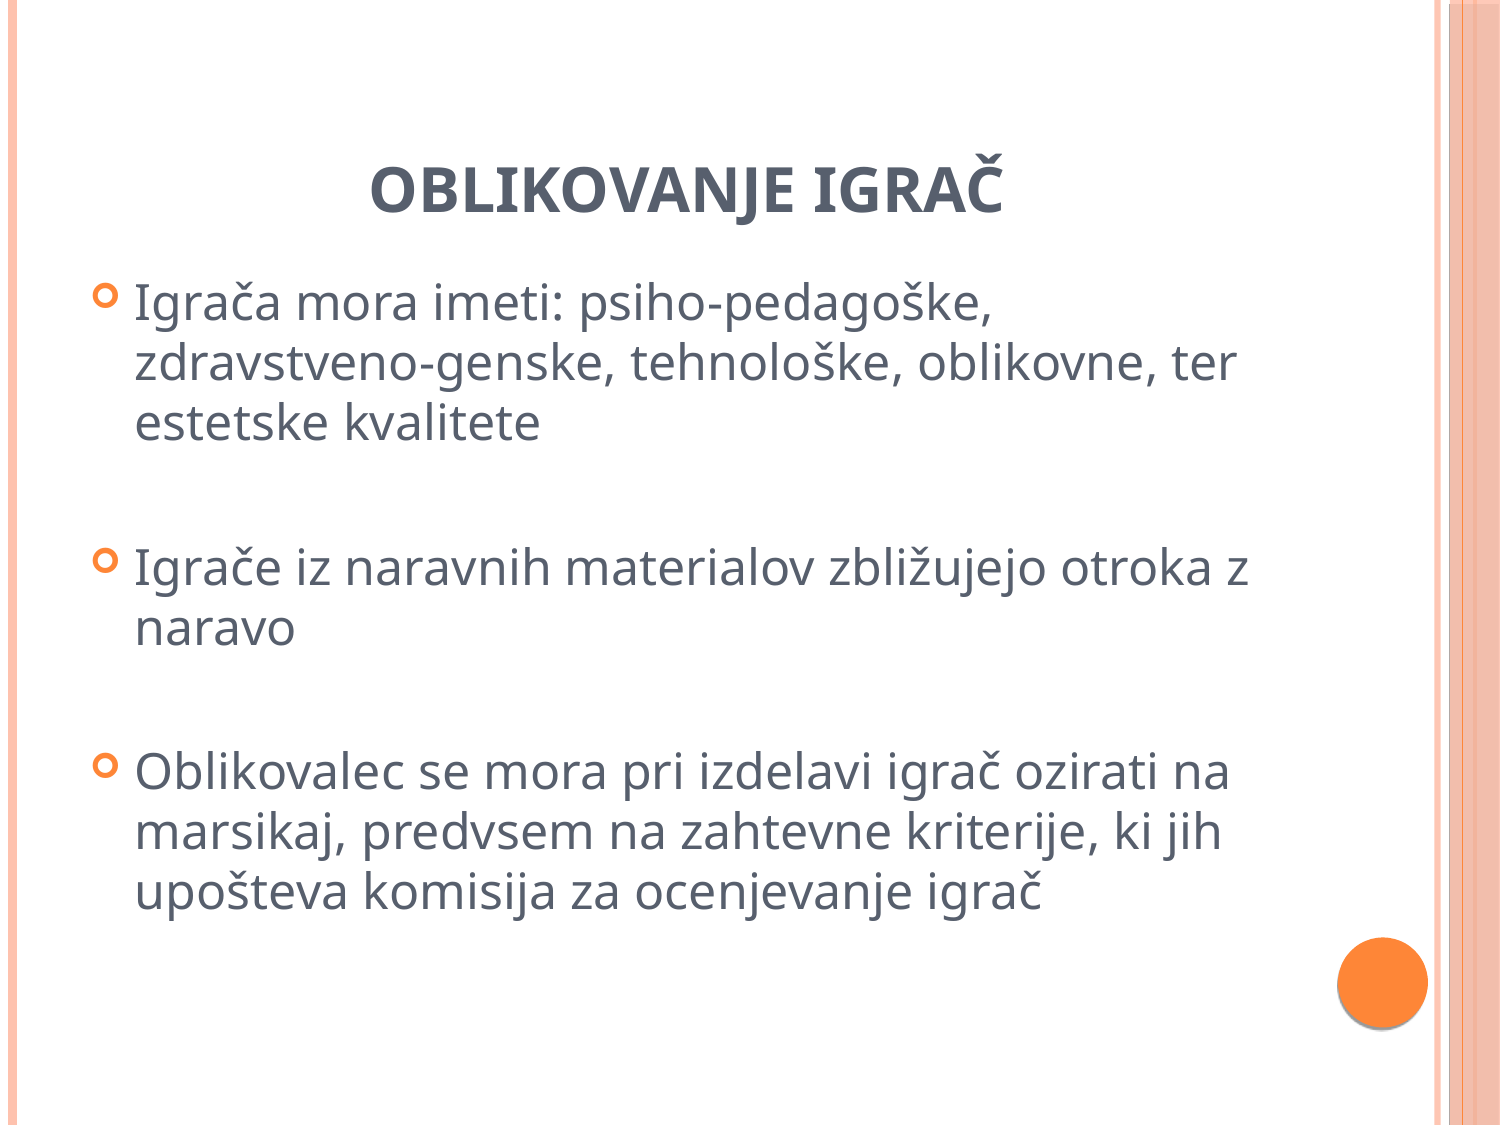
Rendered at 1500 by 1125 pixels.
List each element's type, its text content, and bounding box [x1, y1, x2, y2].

title Oblikovanje igrač [75, 45, 1300, 233]
list Igrača mora imeti: psiho-pedagoške, zdravstveno-genske, tehnološke, oblikovne, ter estetske kvalitete Igrače iz naravnih materialov zbližujejo otroka z naravo Oblikovalec se mora pri izdelavi igrač ozirati na marsikaj, predvsem na zahtevne kriterije, ki jih upošteva komisija za ocenjevanje igrač [75, 262, 1300, 1062]
